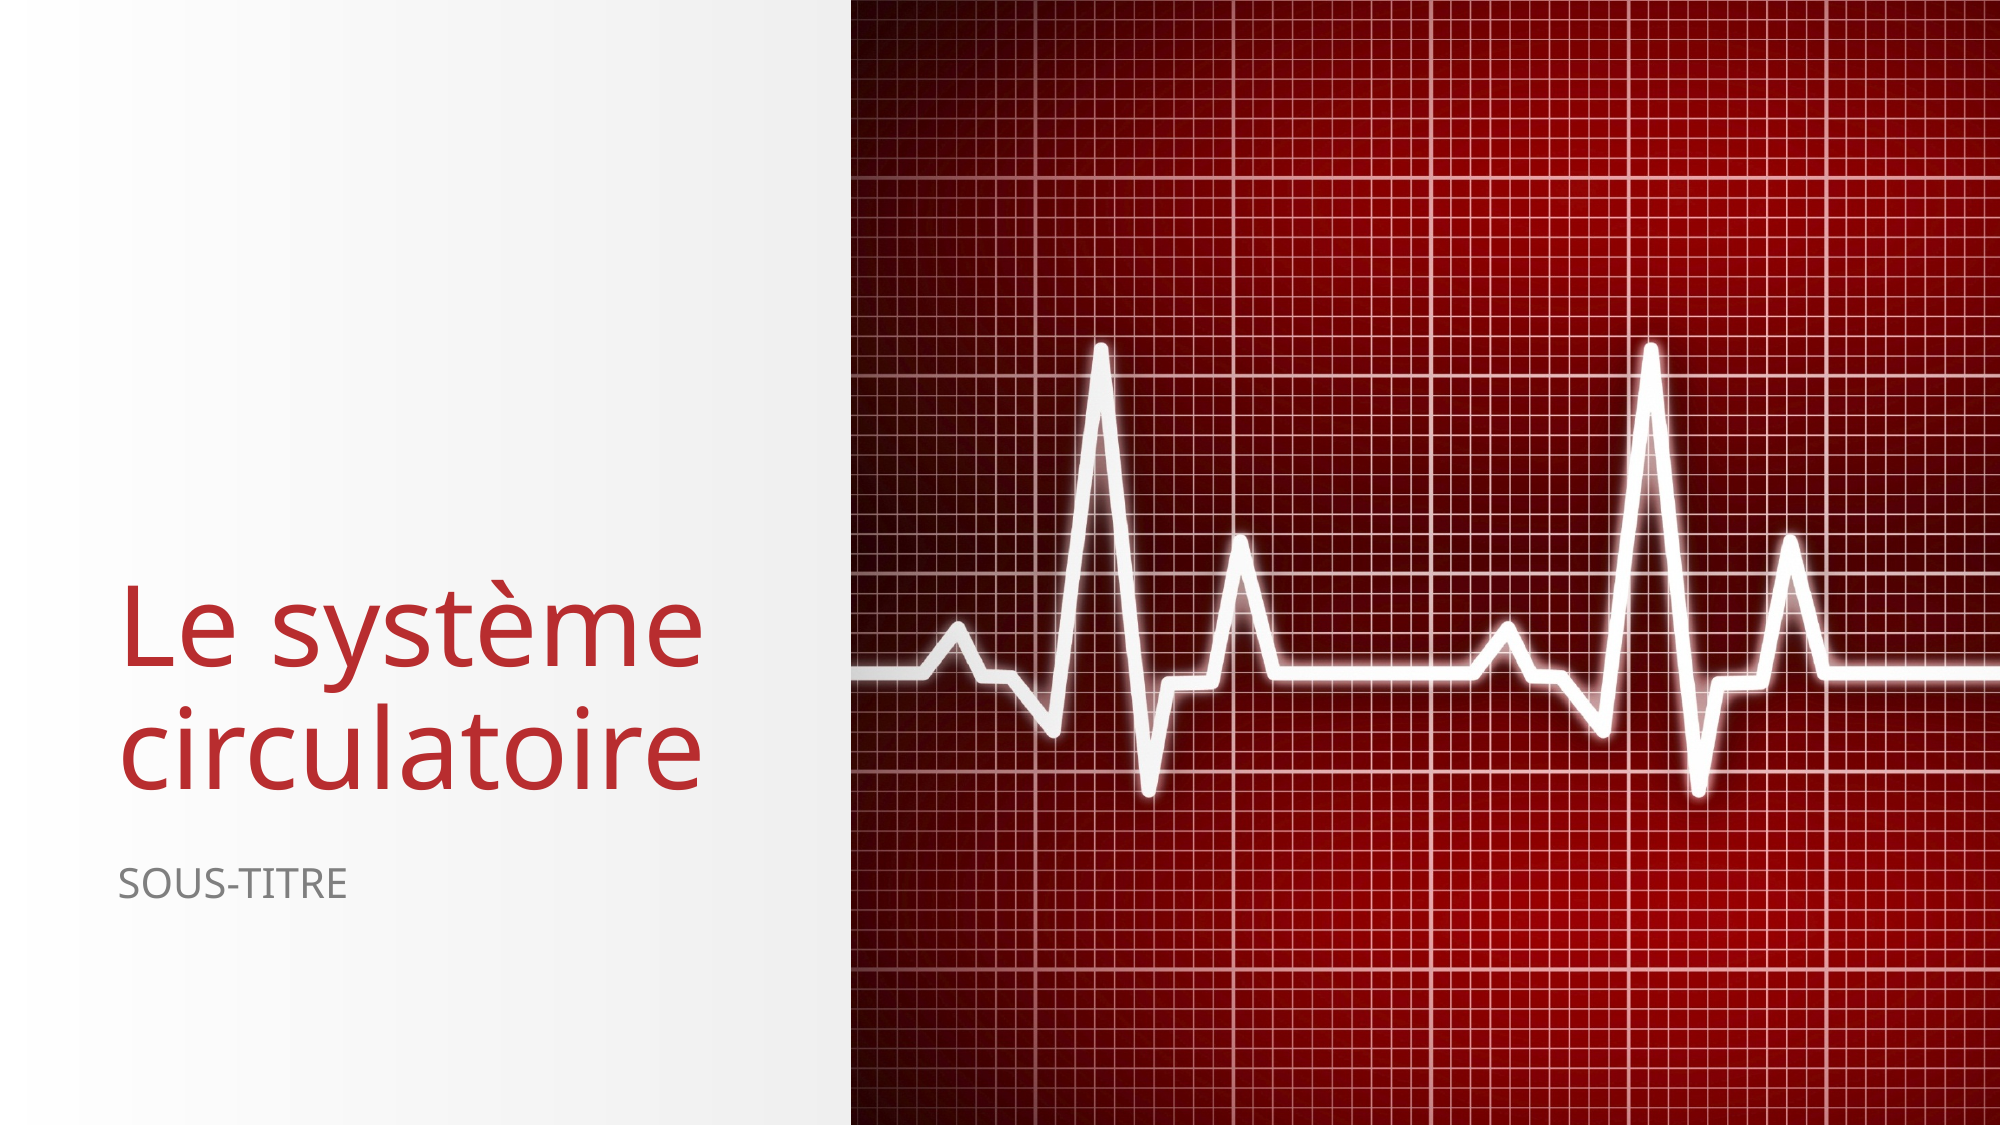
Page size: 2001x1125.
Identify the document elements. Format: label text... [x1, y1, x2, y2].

title Le système circulatoire [102, 299, 776, 822]
subtitle sous-titre [102, 849, 776, 963]
